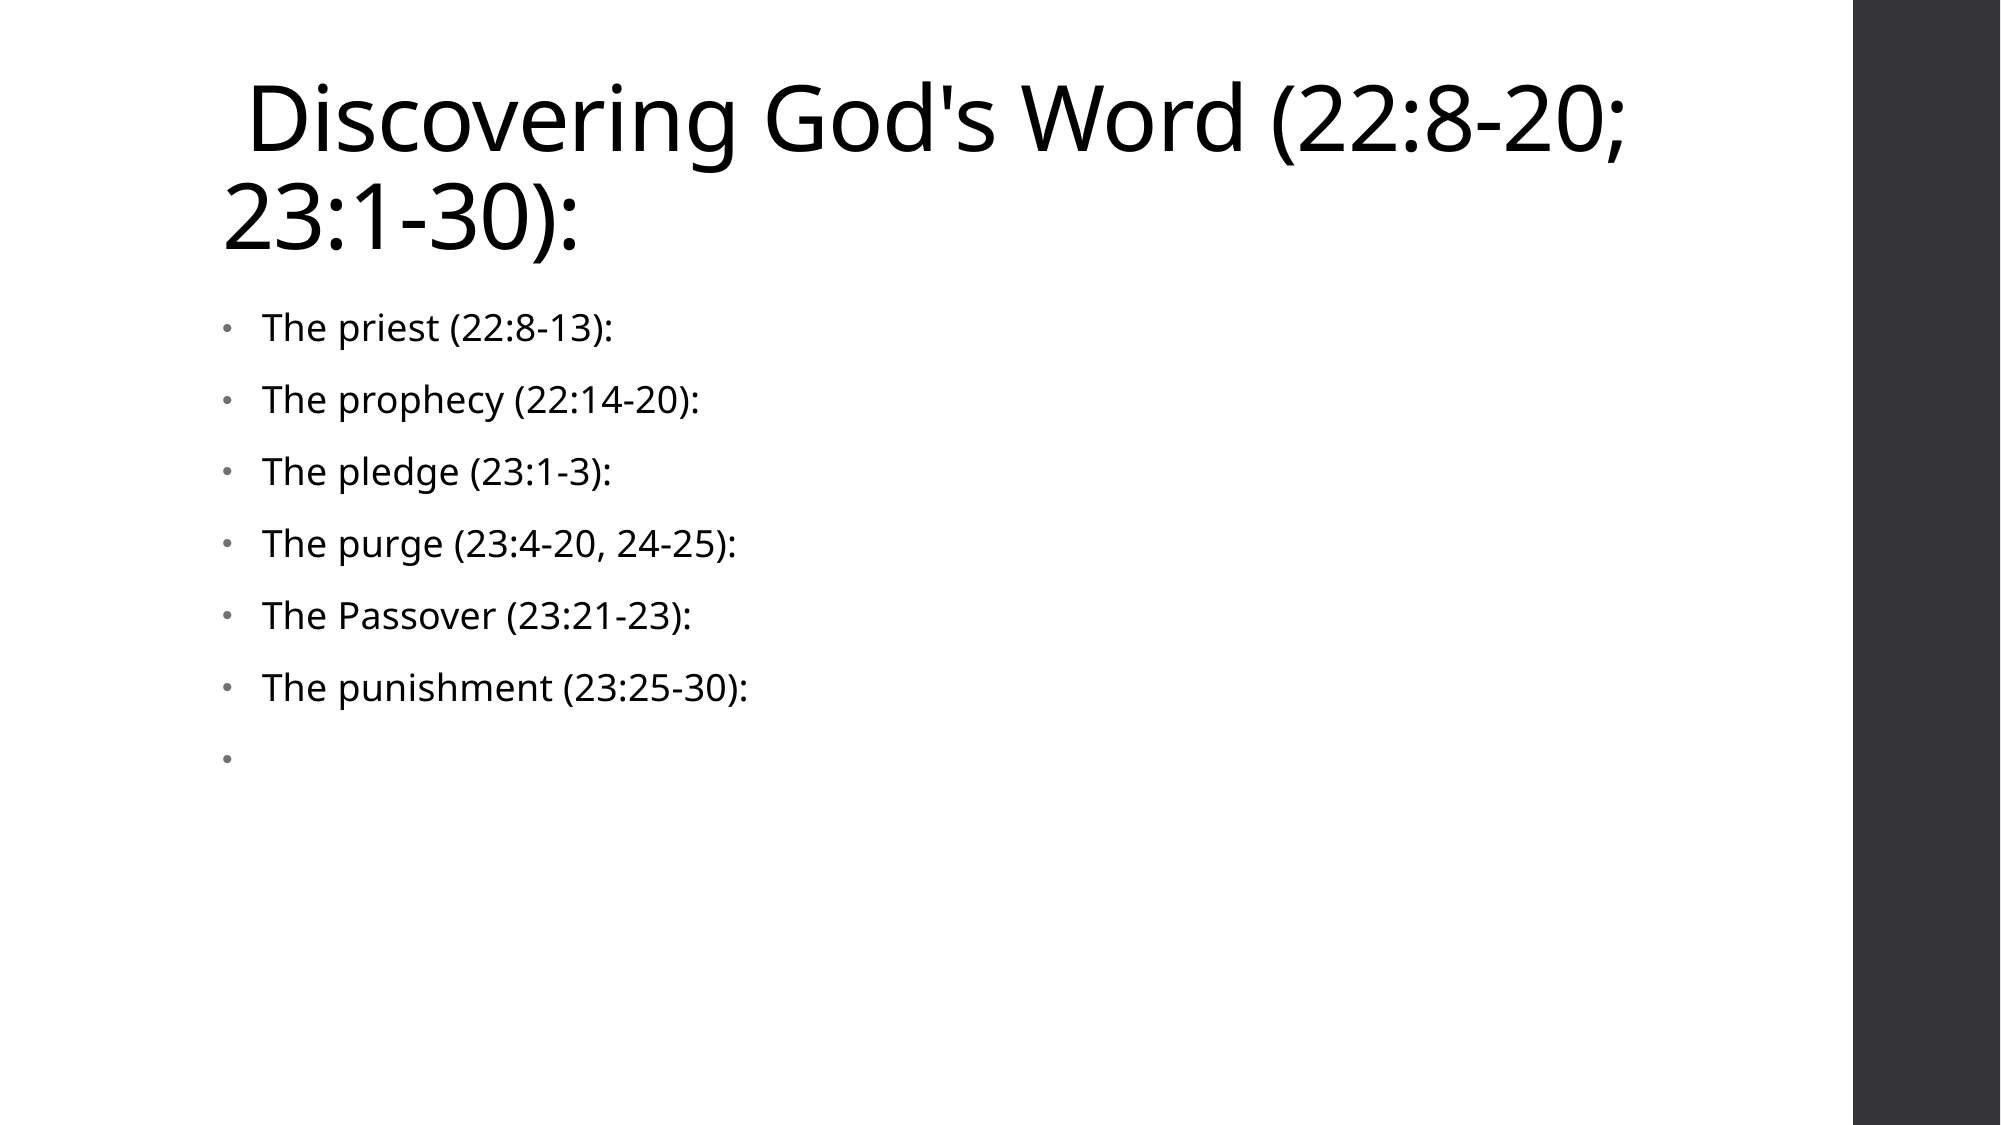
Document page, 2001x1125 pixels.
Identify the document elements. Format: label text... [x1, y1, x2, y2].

title Discovering God's Word (22:8-20; 23:1-30): [206, 60, 1797, 278]
list The priest (22:8-13): The prophecy (22:14-20): The pledge (23:1-3): The purge (23:4-20, 24-25): The Passover (23:21-23): The punishment (23:25-30): [206, 299, 1617, 1014]
